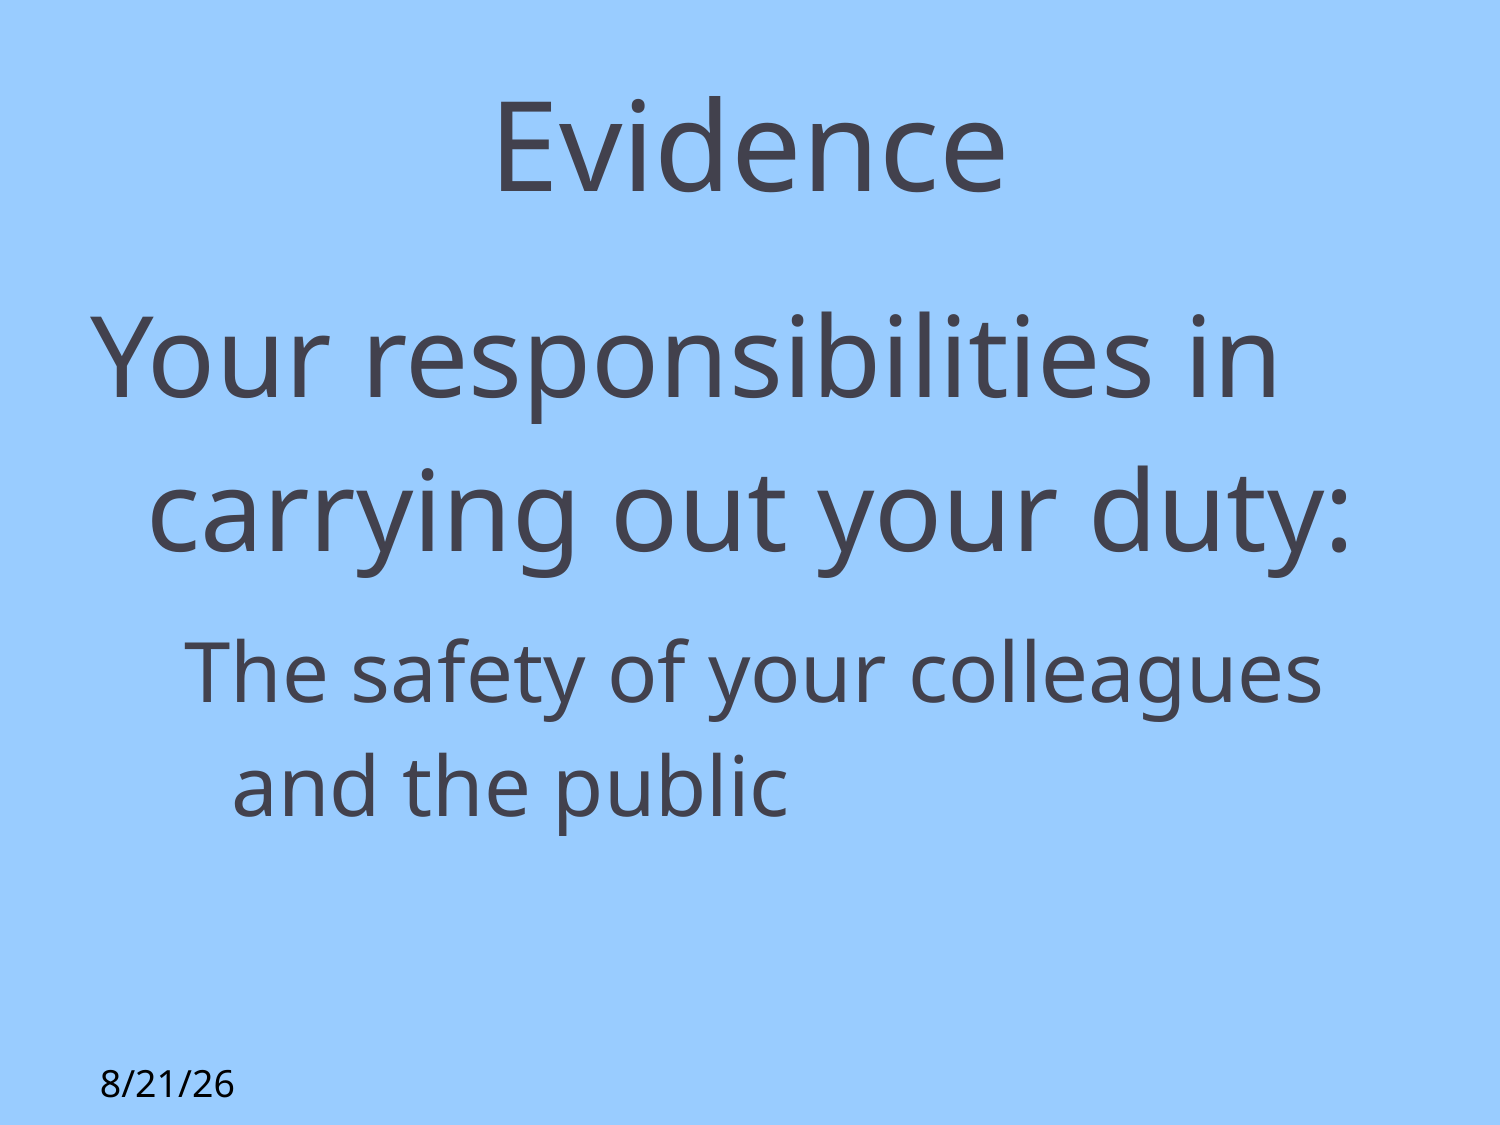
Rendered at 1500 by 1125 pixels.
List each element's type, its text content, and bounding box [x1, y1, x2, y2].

list Your responsibilities in carrying out your duty: The safety of your colleagues and the public [75, 262, 1425, 1028]
title Evidence [75, 33, 1425, 244]
